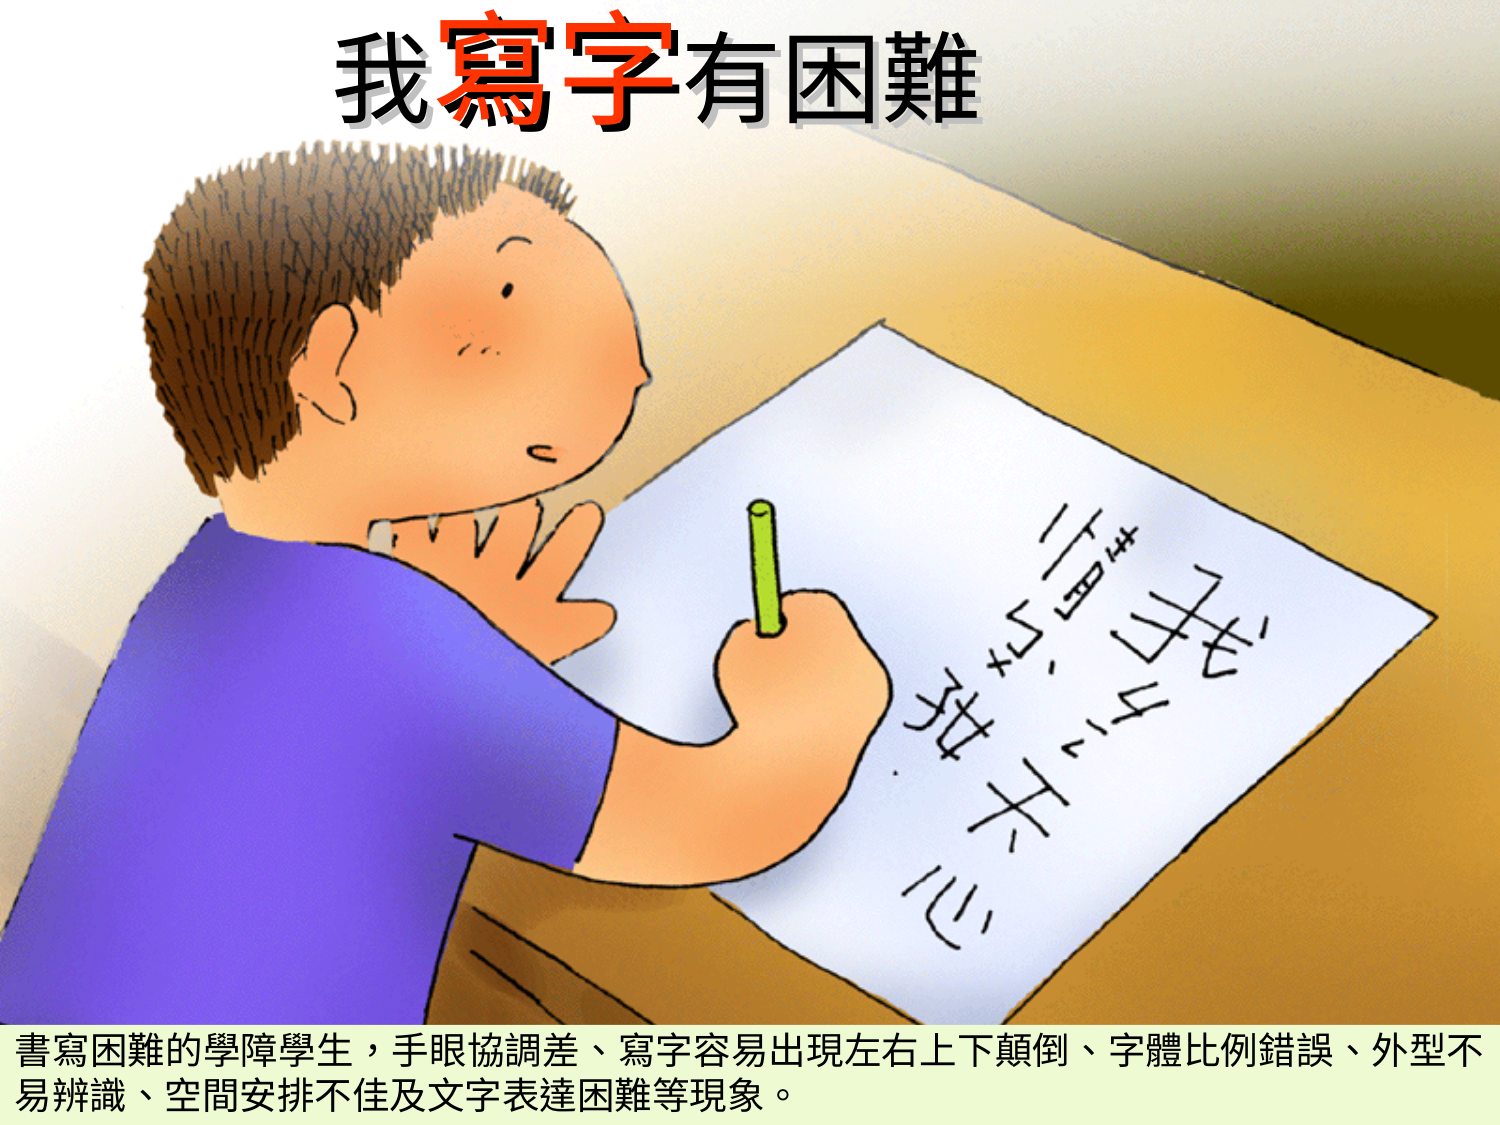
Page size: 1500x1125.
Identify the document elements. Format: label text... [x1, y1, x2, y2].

title 我寫字有困難 [262, 0, 1075, 150]
subtitle 書寫困難的學障學生，手眼協調差、寫字容易出現左右上下顛倒、字體比例錯誤、外型不易辨識、空間安排不佳及文字表達困難等現象。 [0, 1024, 1500, 1125]
picture [0, 0, 1500, 1024]
